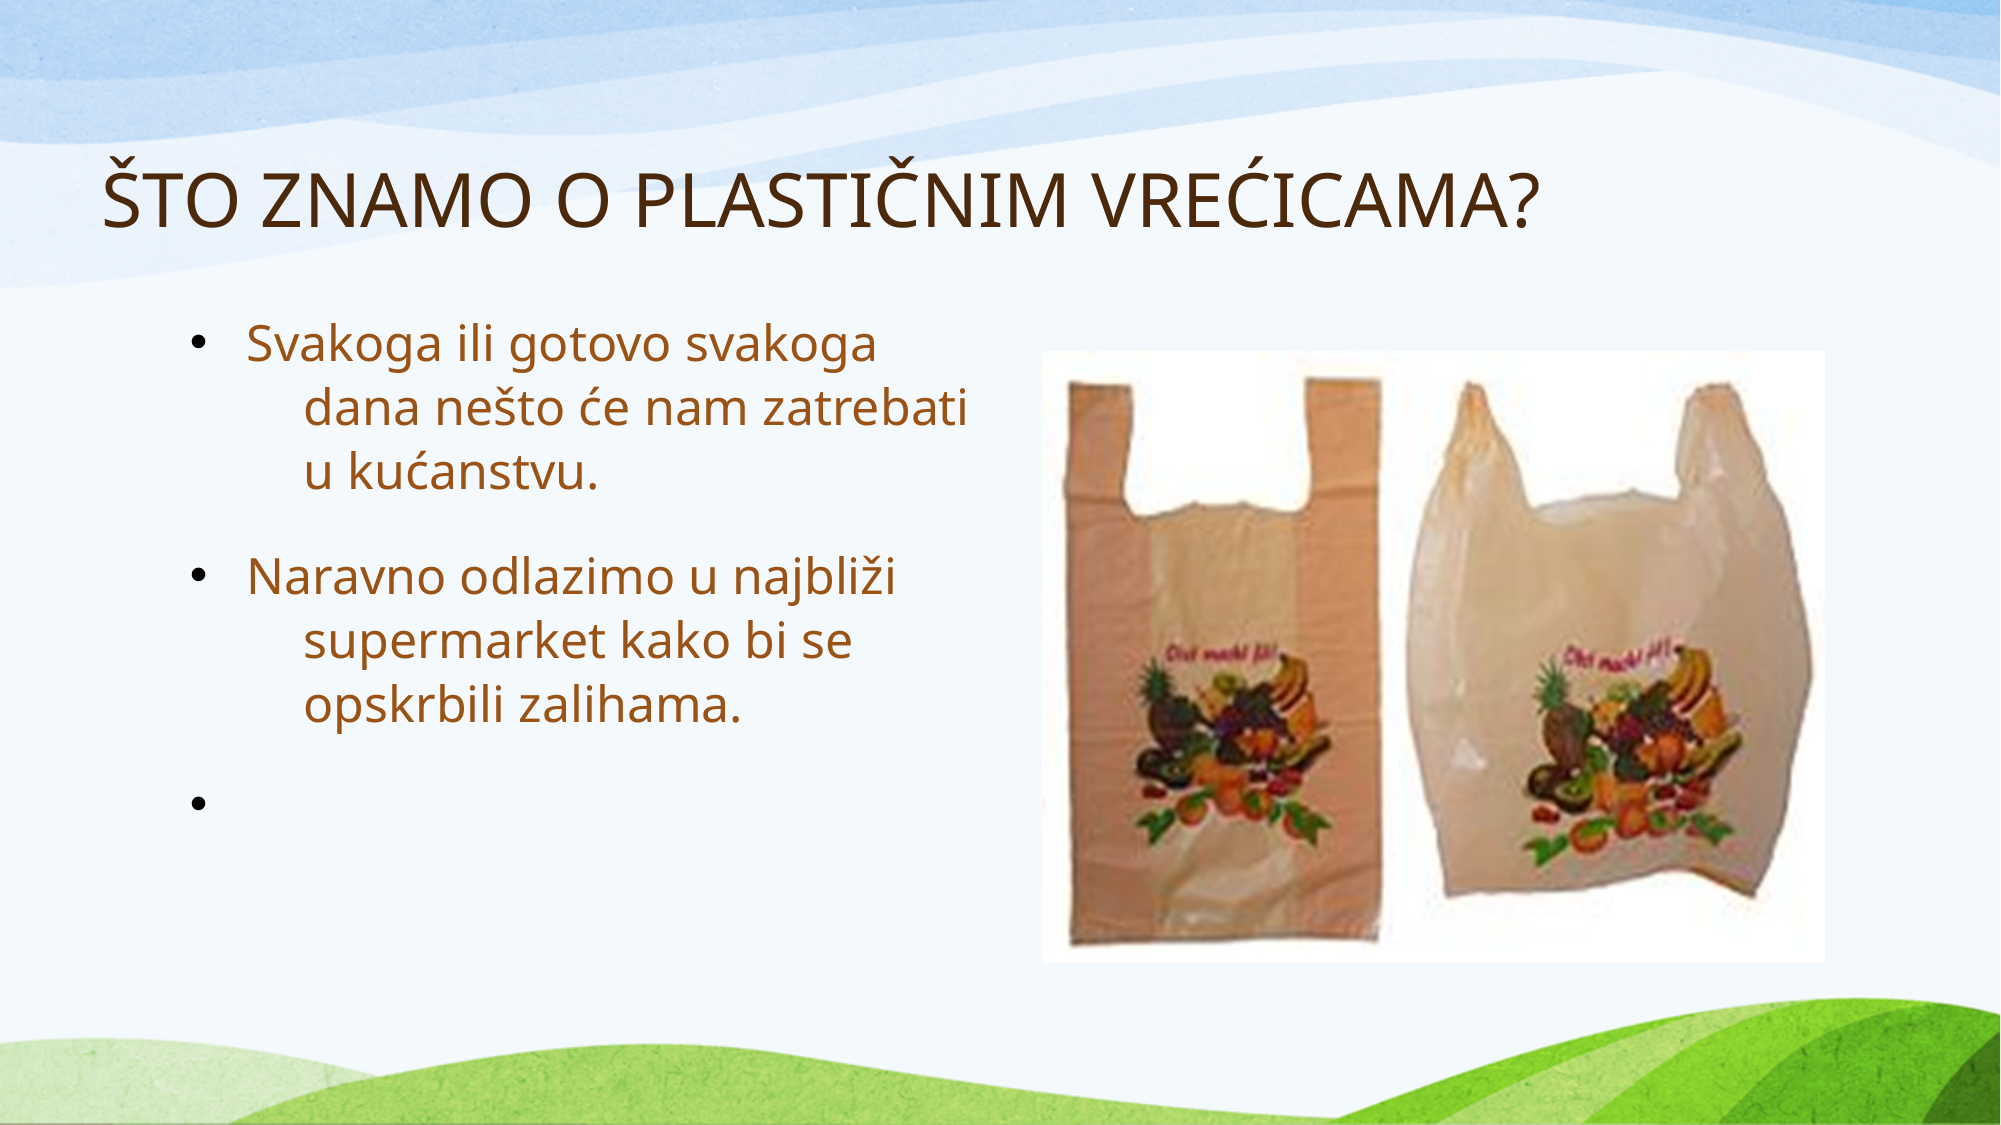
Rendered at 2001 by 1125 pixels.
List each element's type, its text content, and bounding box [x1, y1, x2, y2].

list Svakoga ili gotovo svakoga dana nešto će nam zatrebati u kućanstvu. Naravno odlazimo u najbliži supermarket kako bi se opskrbili zalihama. [174, 299, 988, 987]
title ŠTO ZNAMO O PLASTIČNIM VREĆICAMA? [86, 50, 1825, 251]
picture [1042, 351, 1825, 963]
